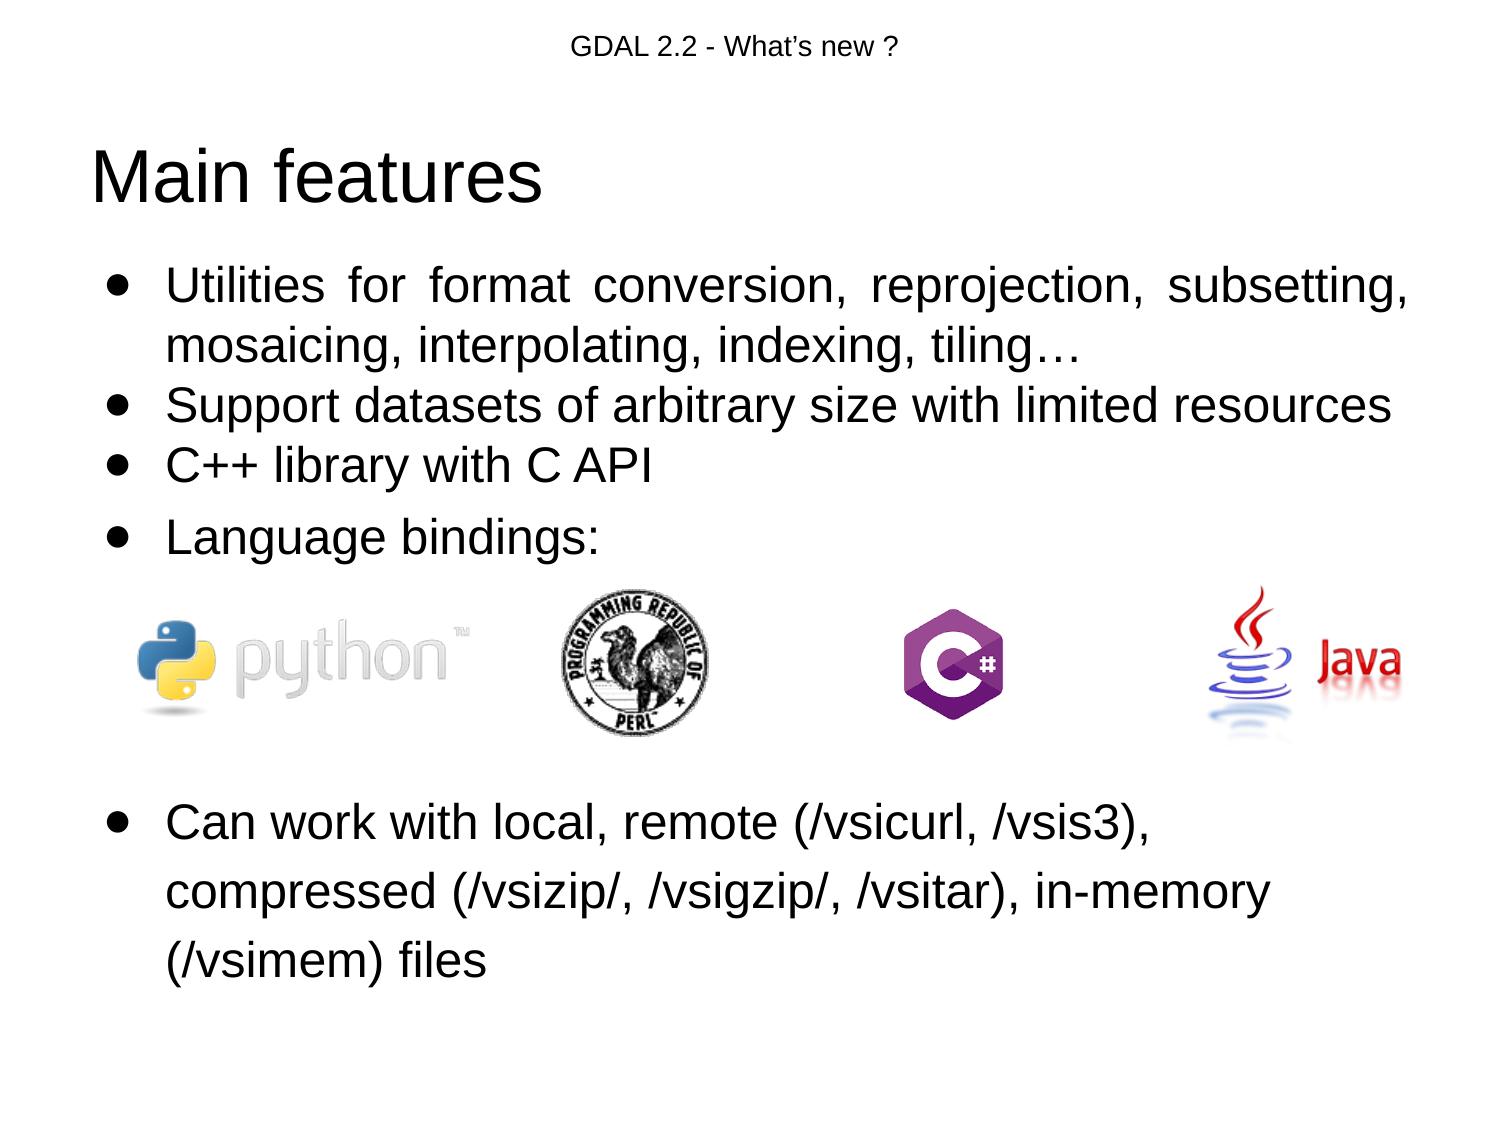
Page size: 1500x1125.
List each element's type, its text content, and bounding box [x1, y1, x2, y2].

picture [128, 607, 527, 721]
title Main features [75, 45, 1425, 233]
picture [1178, 574, 1425, 752]
list Utilities for format conversion, reprojection, subsetting, mosaicing, interpolating, indexing, tiling… Support datasets of arbitrary size with limited resources C++ library with C API Language bindings: Can work with local, remote (/vsicurl, /vsis3), compressed (/vsizip/, /vsigzip/, /vsitar), in-memory (/vsimem) files [75, 237, 1425, 1053]
picture [560, 588, 712, 740]
picture [877, 588, 1029, 740]
